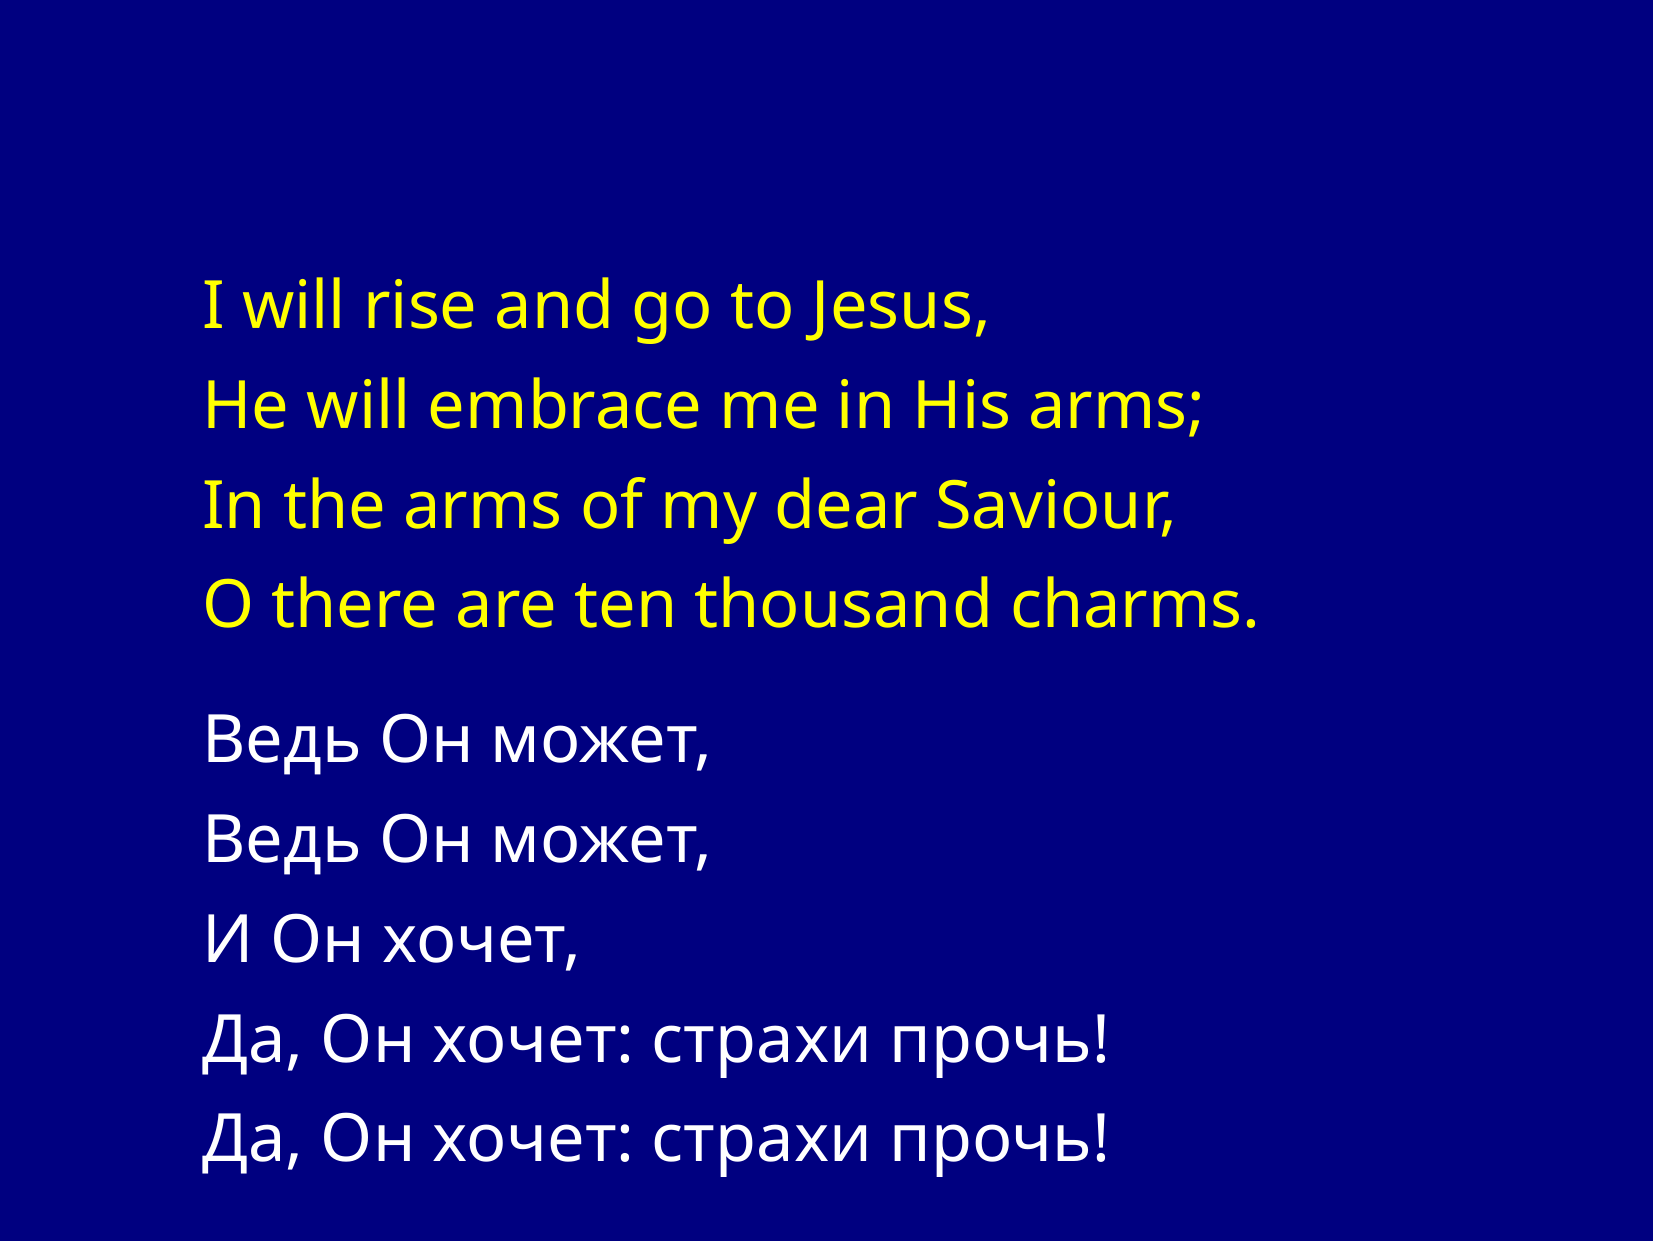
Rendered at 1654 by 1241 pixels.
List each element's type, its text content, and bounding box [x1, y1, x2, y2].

text_box I will rise and go to Jesus, He will embrace me in His arms; In the arms of my dear Saviour, O there are ten thousand charms. [75, 150, 1576, 638]
text_box Ведь Он может, Ведь Он может, И Он хочет, Да, Он хочет: страхи прочь! Да, Он хочет: страхи прочь! [75, 675, 1576, 1163]
